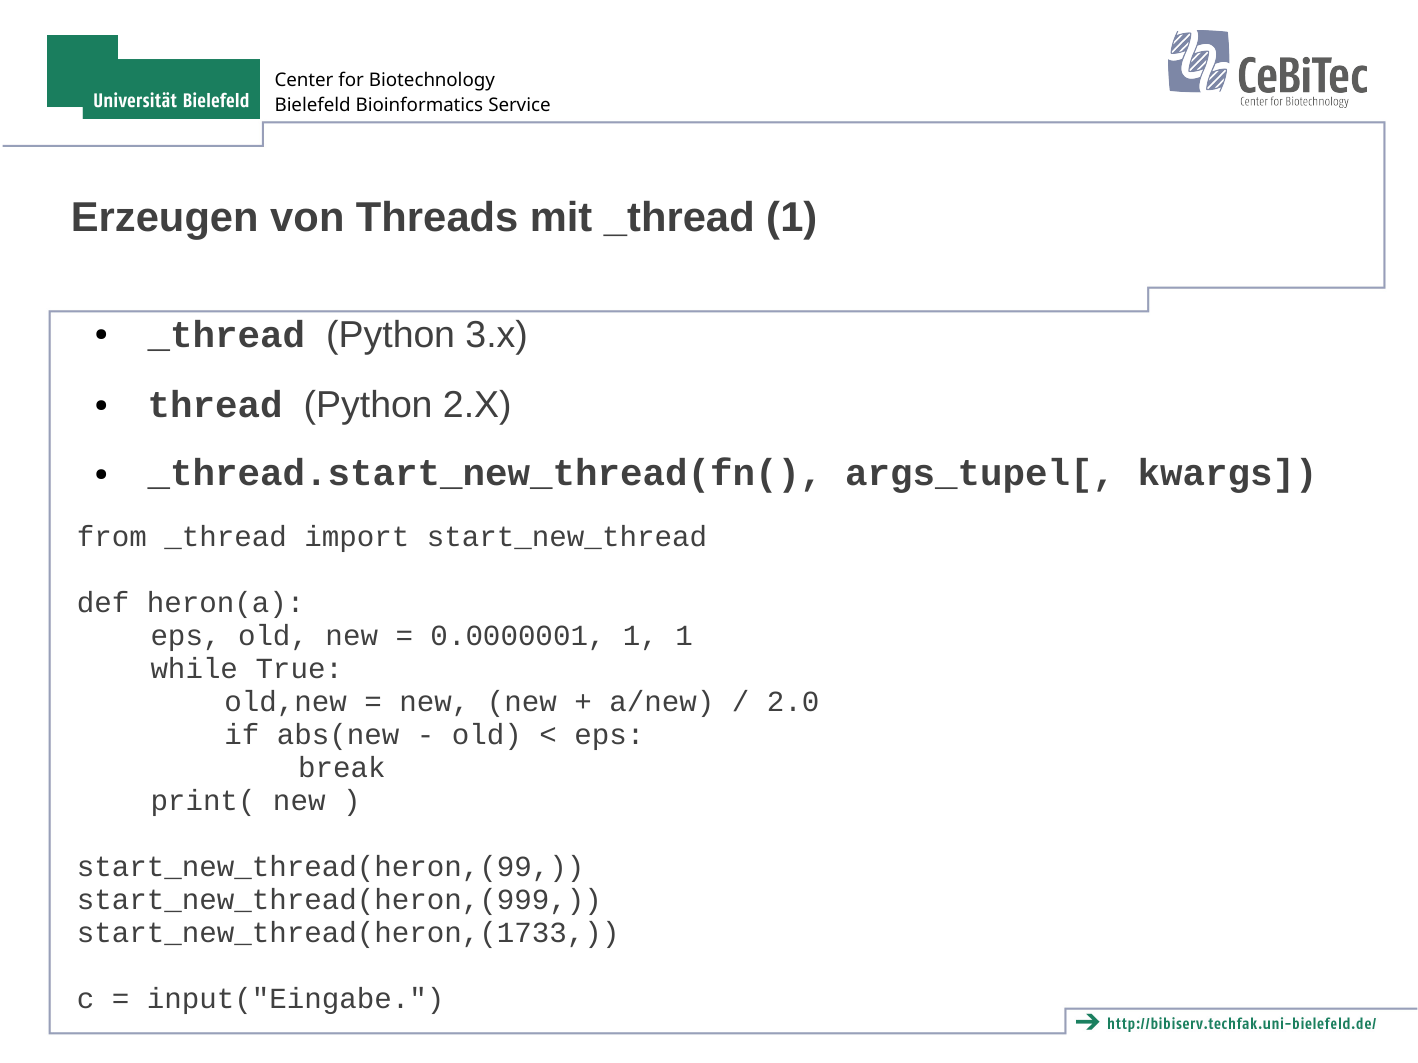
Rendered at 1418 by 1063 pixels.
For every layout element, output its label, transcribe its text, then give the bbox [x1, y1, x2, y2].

title Erzeugen von Threads mit _thread (1) [70, 159, 1359, 275]
picture [2, 3, 1418, 1063]
list _thread (Python 3.x) thread (Python 2.X) _thread.start_new_thread(fn(), args_tupel[, kwargs]) from _thread import start_new_thread def heron(a): eps, old, new = 0.0000001, 1, 1 while True: old,new = new, (new + a/new) / 2.0 if abs(new - old) < eps: break print( new ) start_new_thread(heron,(99,)) start_new_thread(heron,(999,)) start_new_thread(heron,(1733,)) c = input("Eingabe.") [76, 312, 1418, 1036]
